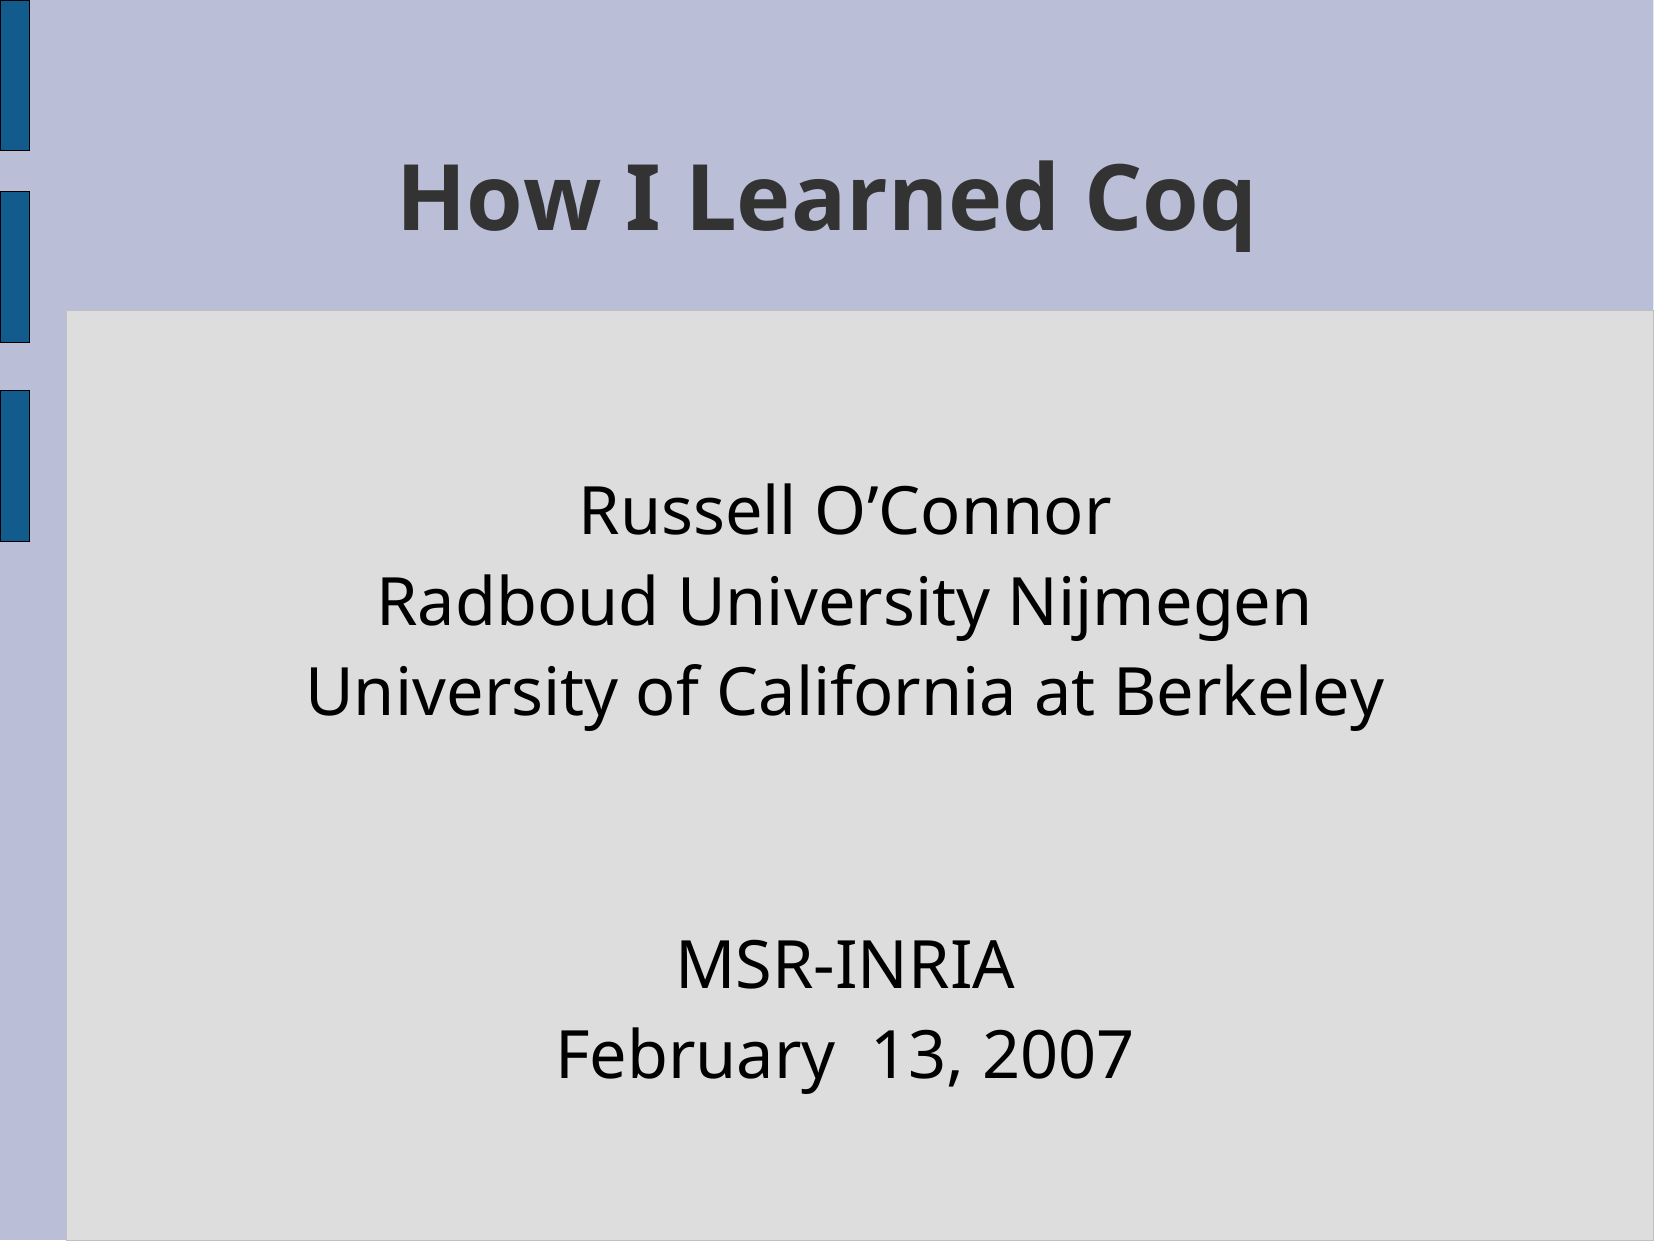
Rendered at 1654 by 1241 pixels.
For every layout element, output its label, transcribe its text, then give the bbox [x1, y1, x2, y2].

subtitle Russell O’Connor Radboud University Nijmegen University of California at Berkeley MSR-INRIA February 13, 2007 [121, 344, 1534, 1127]
title How I Learned Coq [121, 91, 1534, 299]
